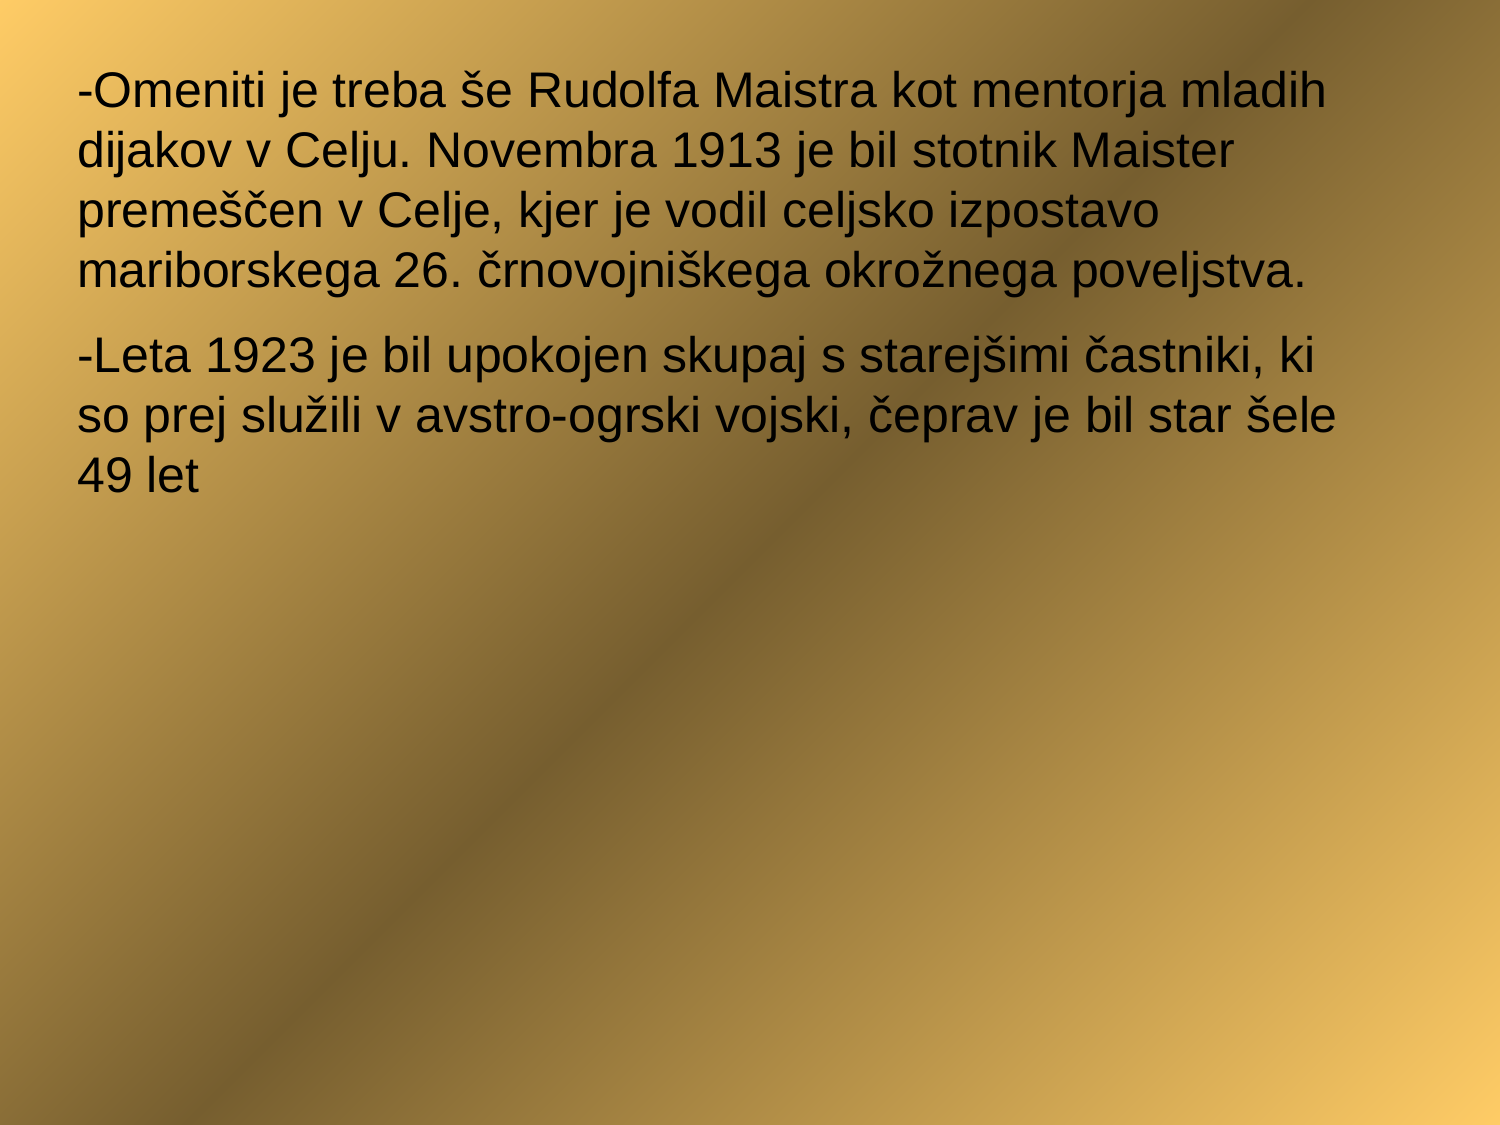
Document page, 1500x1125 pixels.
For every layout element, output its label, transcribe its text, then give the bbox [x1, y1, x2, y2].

text_box -Omeniti je treba še Rudolfa Maistra kot mentorja mladih dijakov v Celju. Novembra 1913 je bil stotnik Maister premeščen v Celje, kjer je vodil celjsko izpostavo mariborskega 26. črnovojniškega okrožnega poveljstva. -Leta 1923 je bil upokojen skupaj s starejšimi častniki, ki so prej služili v avstro-ogrski vojski, čeprav je bil star šele 49 let [62, 50, 1375, 510]
